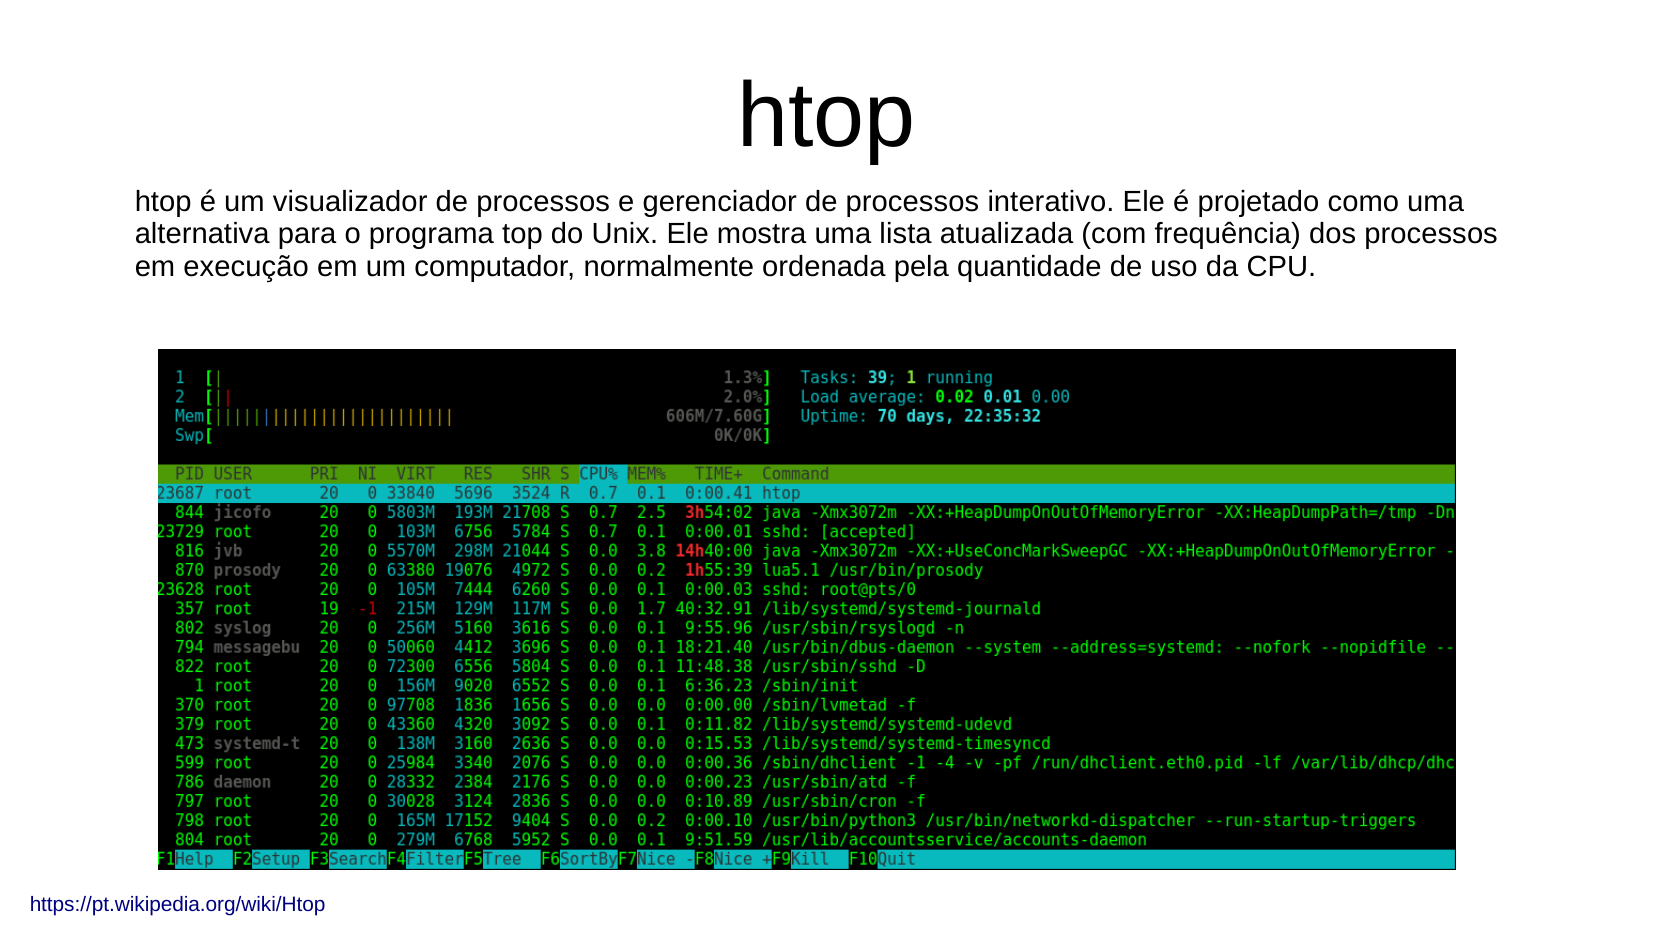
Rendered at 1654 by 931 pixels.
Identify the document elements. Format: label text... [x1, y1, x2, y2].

text_box htop é um visualizador de processos e gerenciador de processos interativo. Ele é projetado como uma alternativa para o programa top do Unix. Ele mostra uma lista atualizada (com frequência) dos processos em execução em um computador, normalmente ordenada pela quantidade de uso da CPU. [120, 177, 1531, 316]
title htop [82, 37, 1571, 193]
text_box https://pt.wikipedia.org/wiki/Htop [15, 885, 341, 924]
picture [158, 349, 1456, 871]
